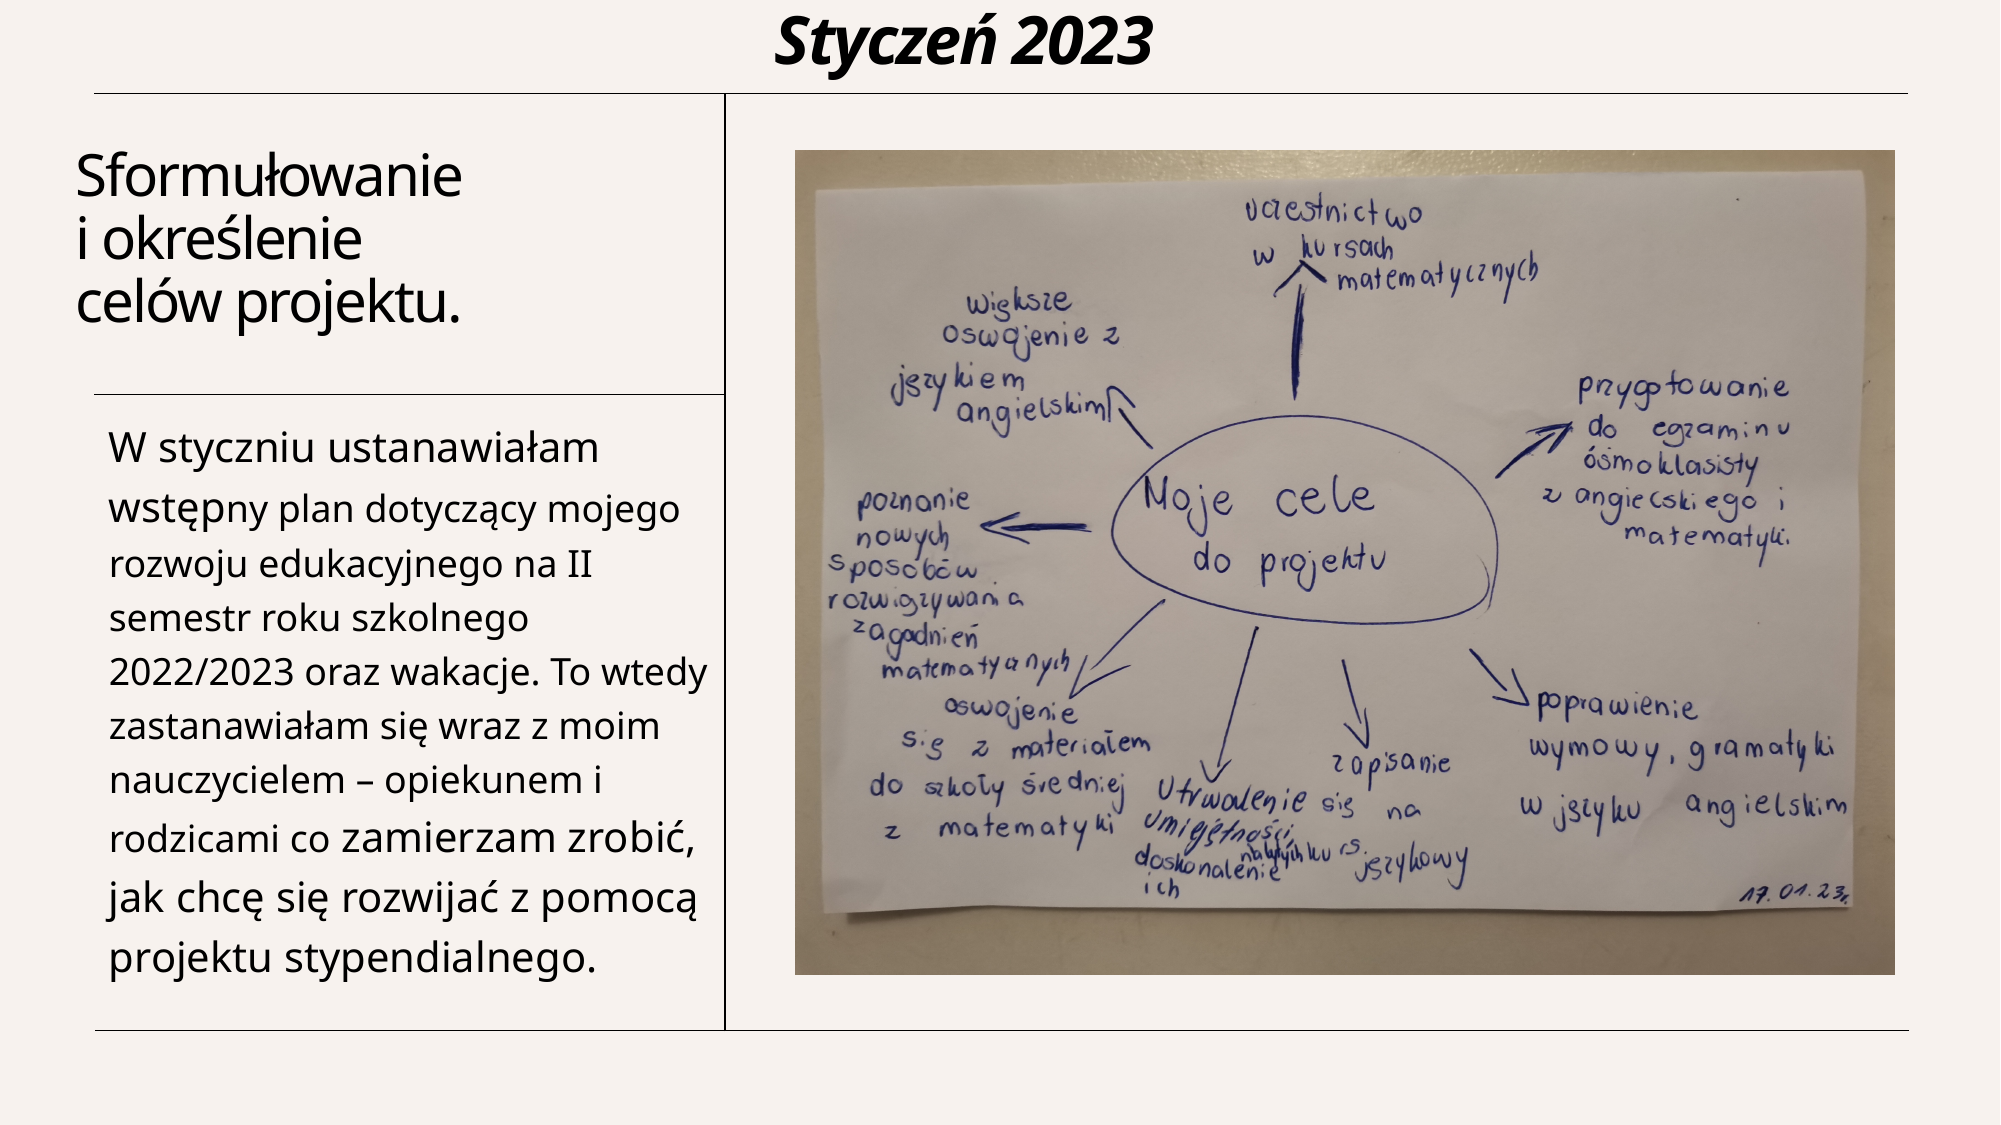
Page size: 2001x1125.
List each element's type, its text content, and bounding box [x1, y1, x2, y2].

text_box Sformułowanie i określenie celów projektu. [60, 138, 573, 282]
list W styczniu ustanawiałam wstępny plan dotyczący mojego rozwoju edukacyjnego na II semestr roku szkolnego 2022/2023 oraz wakacje. To wtedy zastanawiałam się wraz z moim nauczycielem – opiekunem i rodzicami co zamierzam zrobić, jak chcę się rozwijać z pomocą projektu stypendialnego. [93, 403, 734, 1003]
picture [795, 150, 1895, 975]
title Styczeń 2023 [759, 0, 1331, 157]
